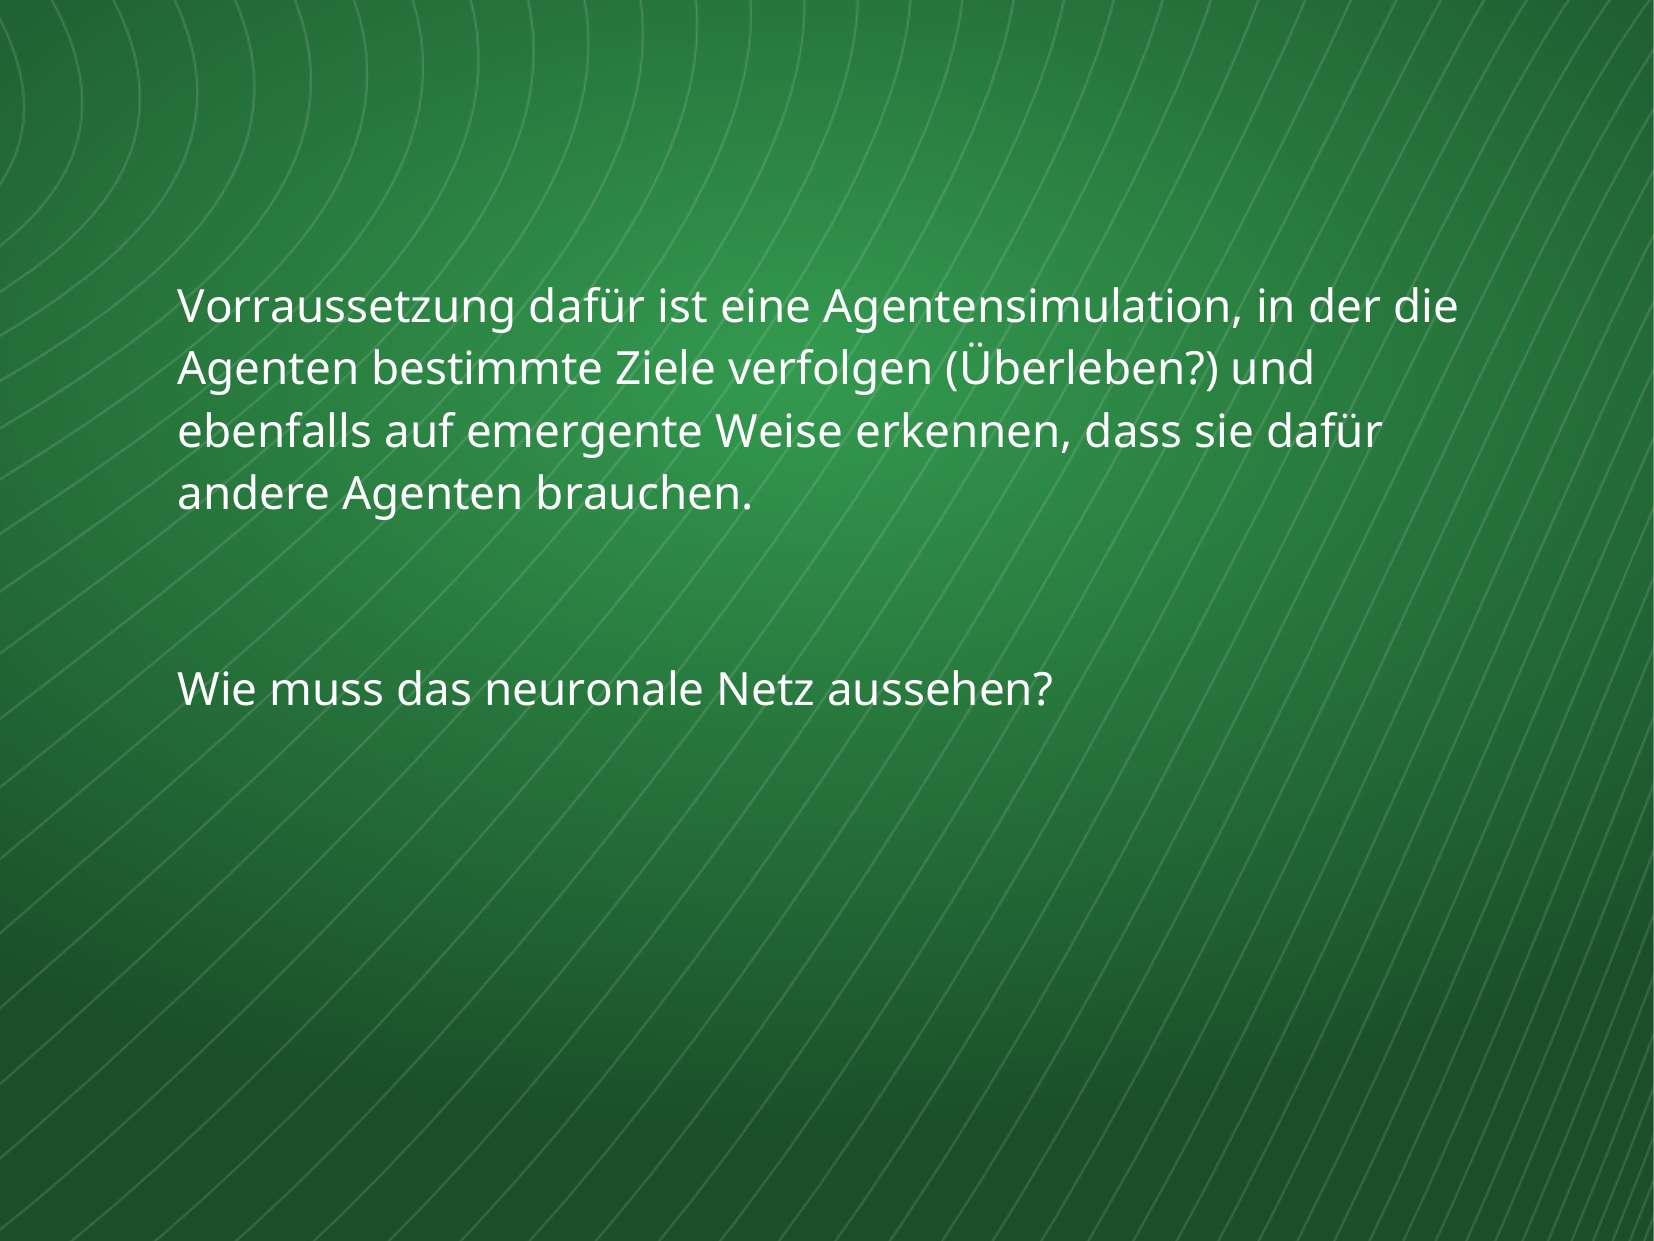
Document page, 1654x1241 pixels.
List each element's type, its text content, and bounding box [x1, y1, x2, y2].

picture [0, 0, 1654, 1241]
text_box Vorraussetzung dafür ist eine Agentensimulation, in der die Agenten bestimmte Ziele verfolgen (Überleben?) und ebenfalls auf emergente Weise erkennen, dass sie dafür andere Agenten brauchen. Wie muss das neuronale Netz aussehen? [162, 265, 1536, 694]
